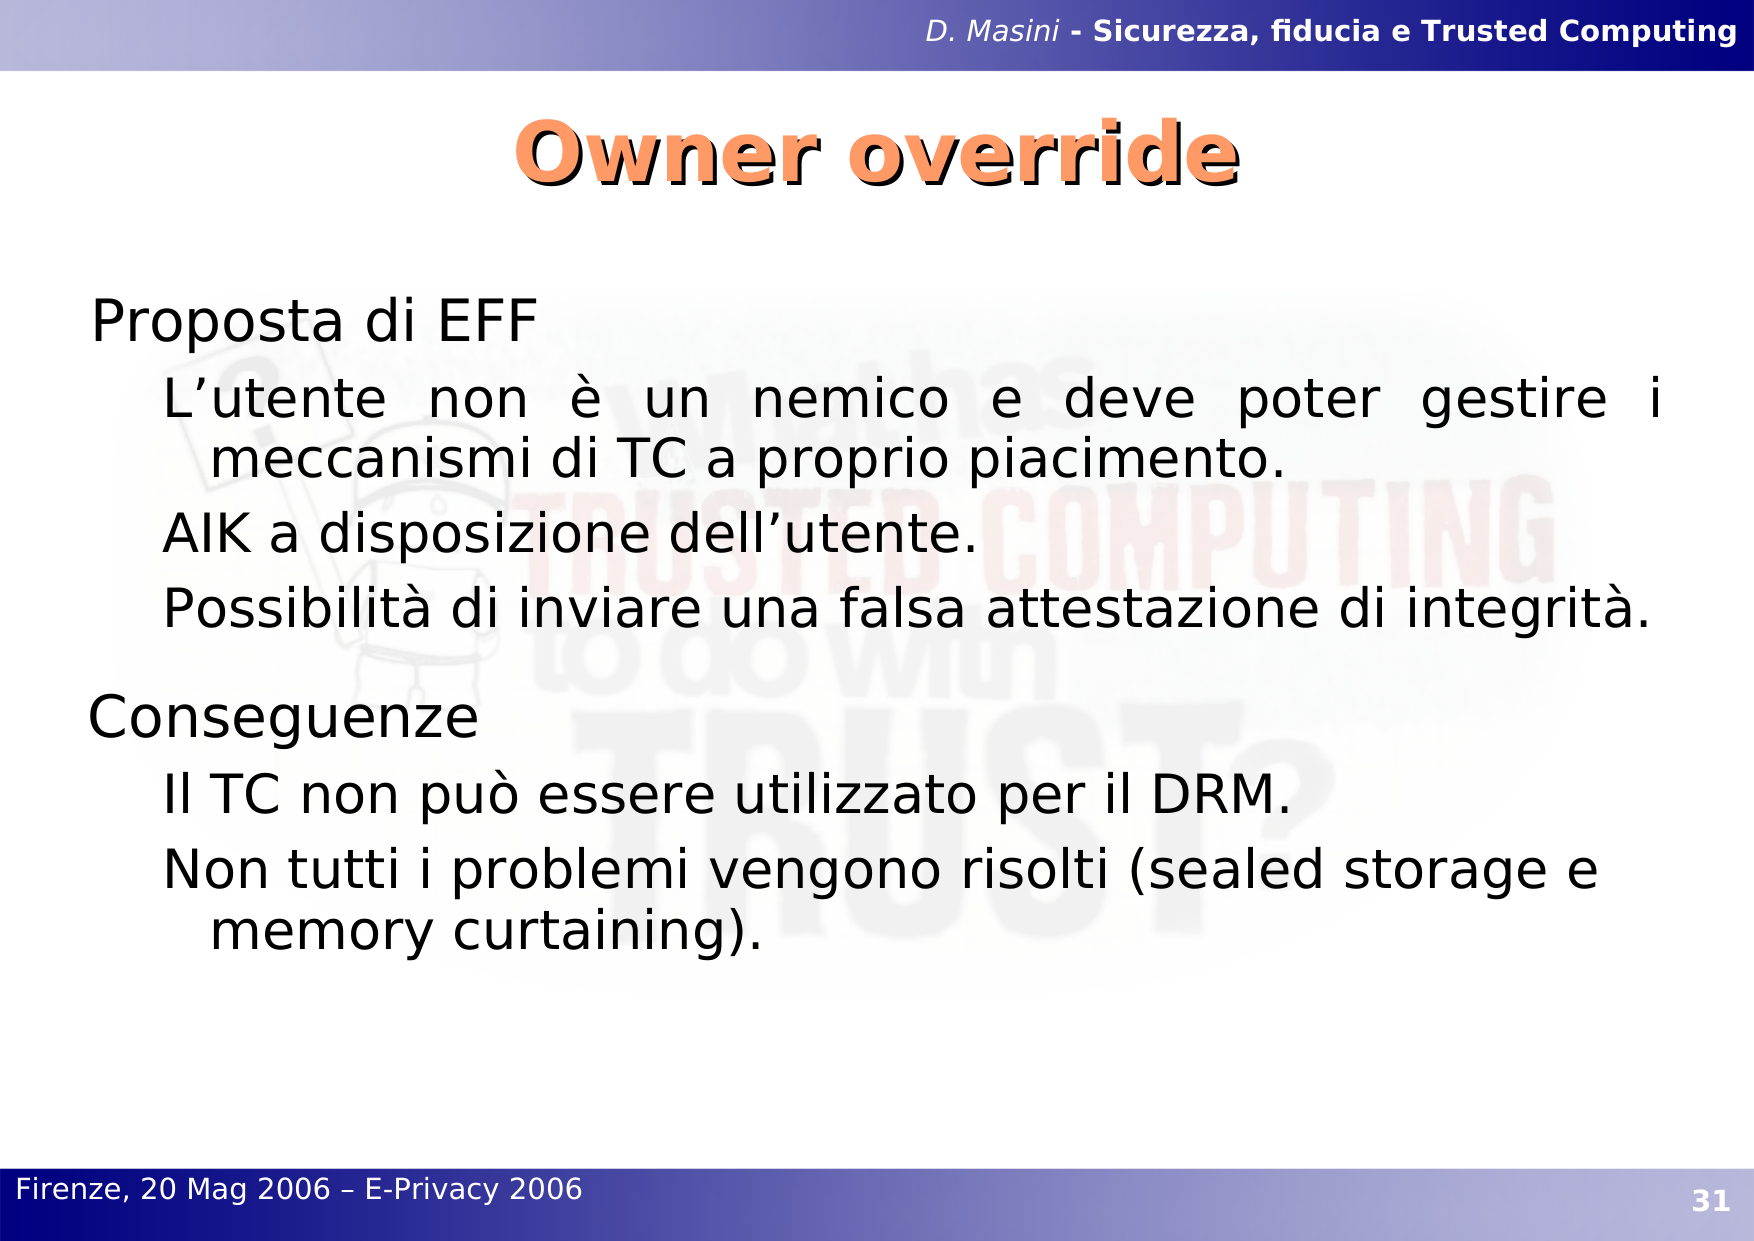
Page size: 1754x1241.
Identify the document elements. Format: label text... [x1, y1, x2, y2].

text_box D. Masini - Sicurezza, fiducia e Trusted Computing [602, 7, 1754, 63]
text_box <number> [1641, 1185, 1732, 1223]
title Owner override [87, 49, 1667, 257]
text_box Firenze, 20 Mag 2006 – E-Privacy 2006 [0, 1175, 1314, 1234]
list Proposta di EFF L’utente non è un nemico e deve poter gestire i meccanismi di TC a proprio piacimento. AIK a disposizione dell’utente. Possibilità di inviare una falsa attestazione di integrità. Conseguenze Il TC non può essere utilizzato per il DRM. Non tutti i problemi vengono risolti (sealed storage e memory curtaining). [87, 289, 1667, 1108]
picture [0, 0, 1754, 1241]
